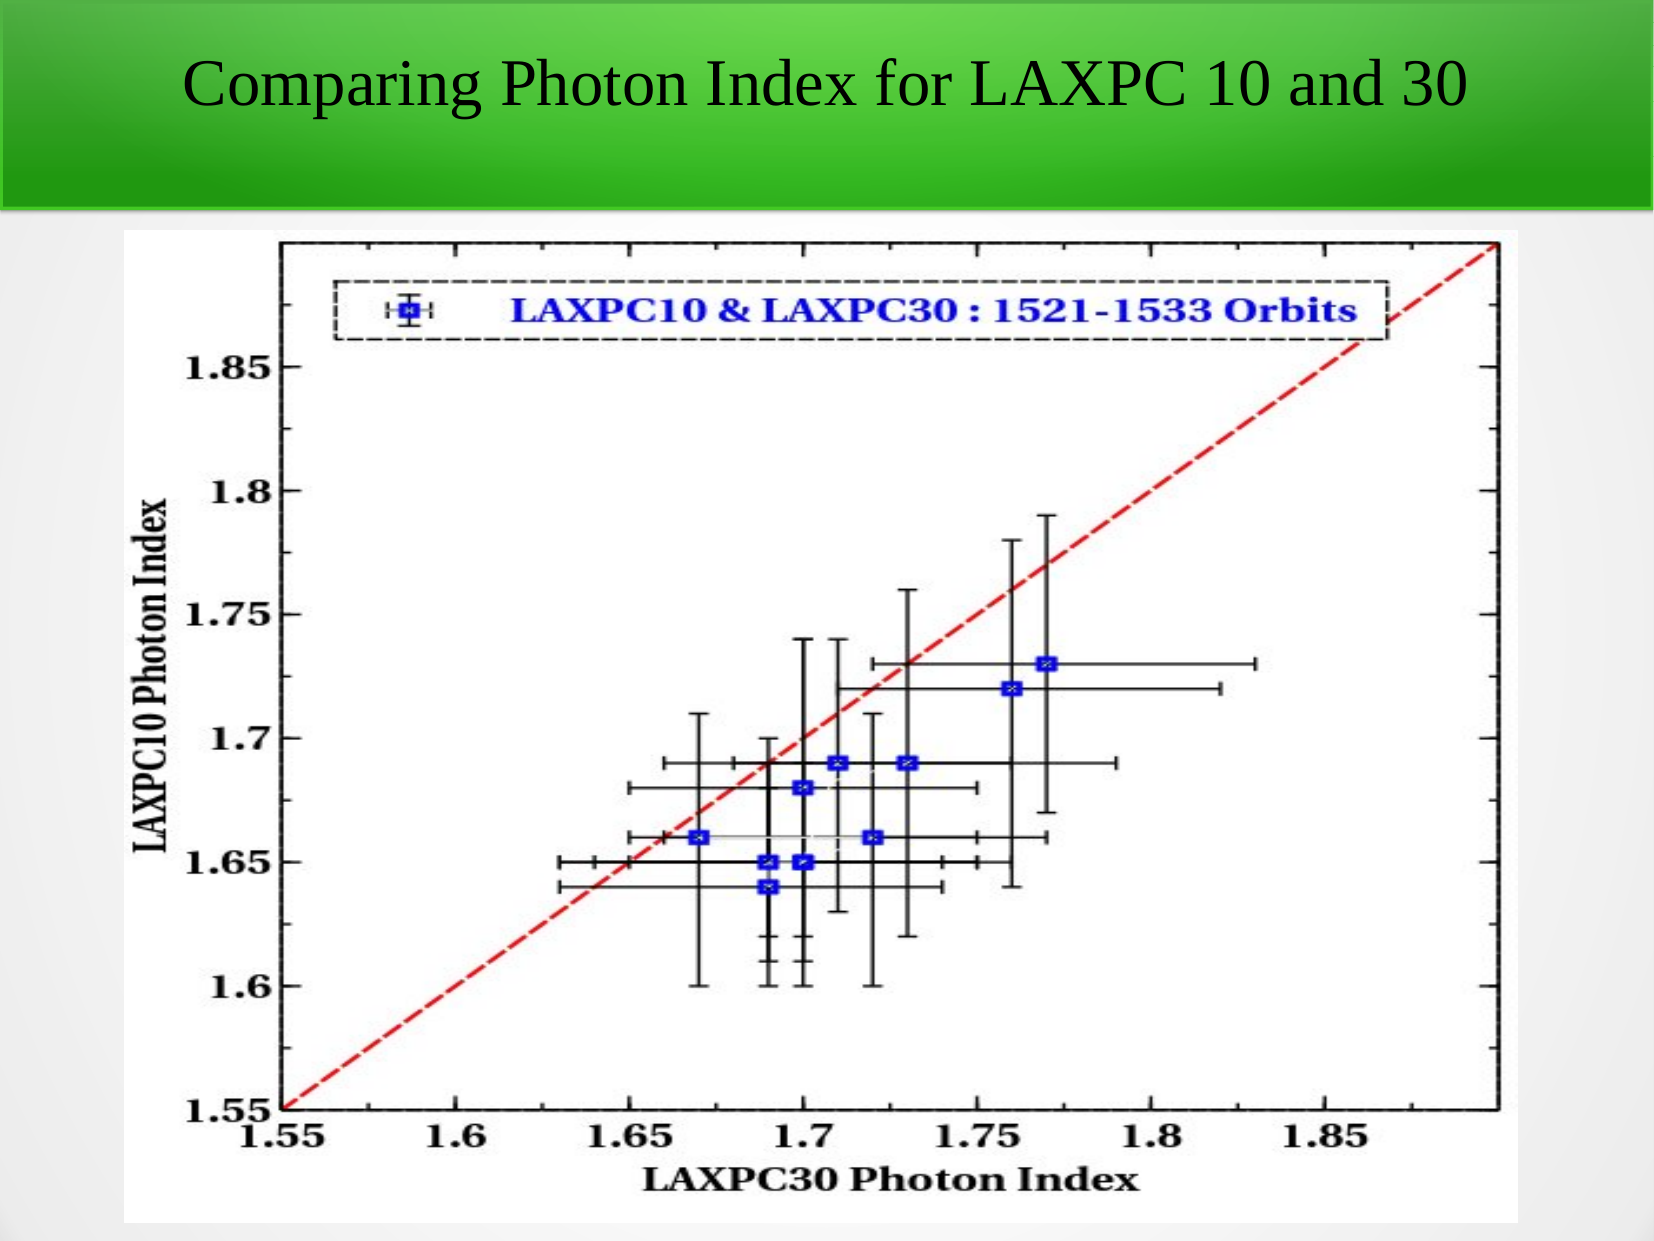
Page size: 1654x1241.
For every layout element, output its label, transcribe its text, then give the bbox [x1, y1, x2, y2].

picture [124, 230, 1518, 1223]
title Comparing Photon Index for LAXPC 10 and 30 [82, 45, 1571, 120]
